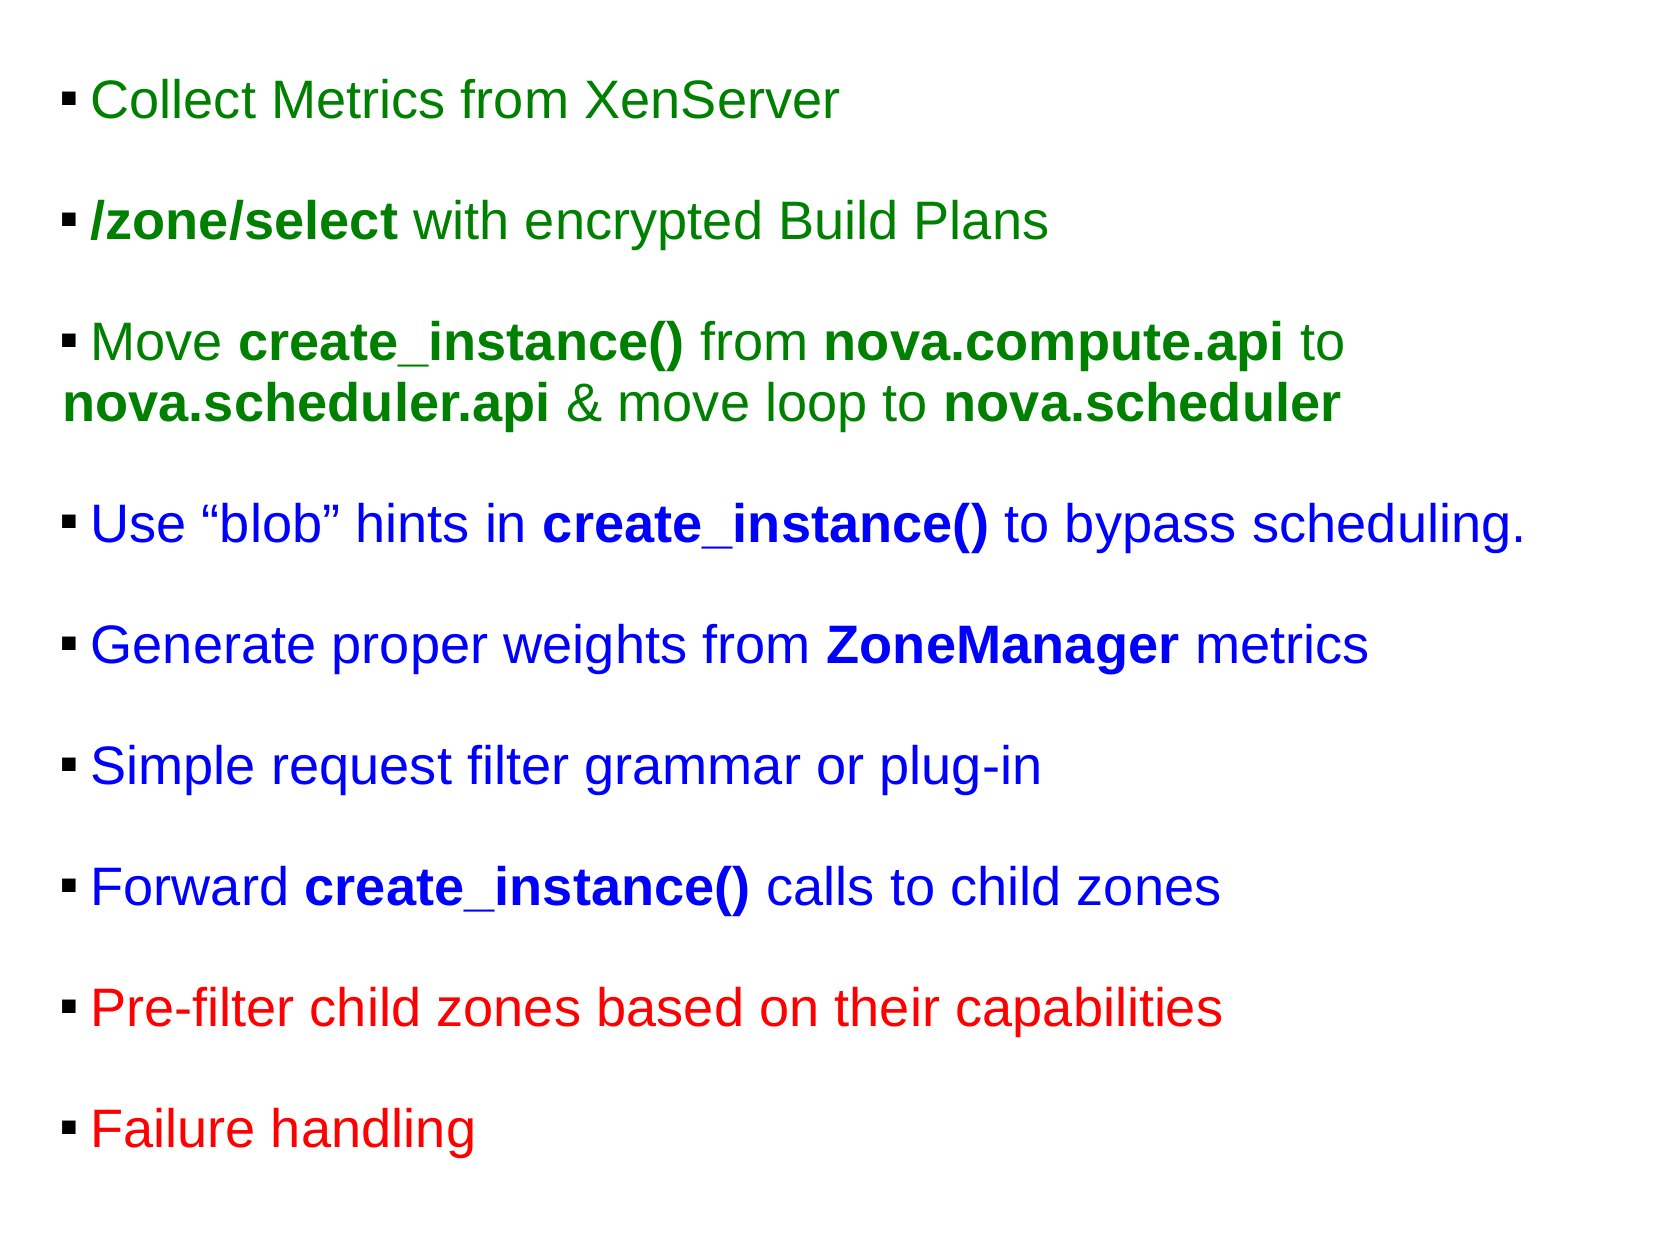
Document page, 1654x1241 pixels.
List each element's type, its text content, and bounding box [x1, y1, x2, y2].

text_box Collect Metrics from XenServer /zone/select with encrypted Build Plans Move create_instance() from nova.compute.api to nova.scheduler.api & move loop to nova.scheduler Use “blob” hints in create_instance() to bypass scheduling. Generate proper weights from ZoneManager metrics Simple request filter grammar or plug-in Forward create_instance() calls to child zones Pre-filter child zones based on their capabilities Failure handling [47, 61, 1613, 1177]
